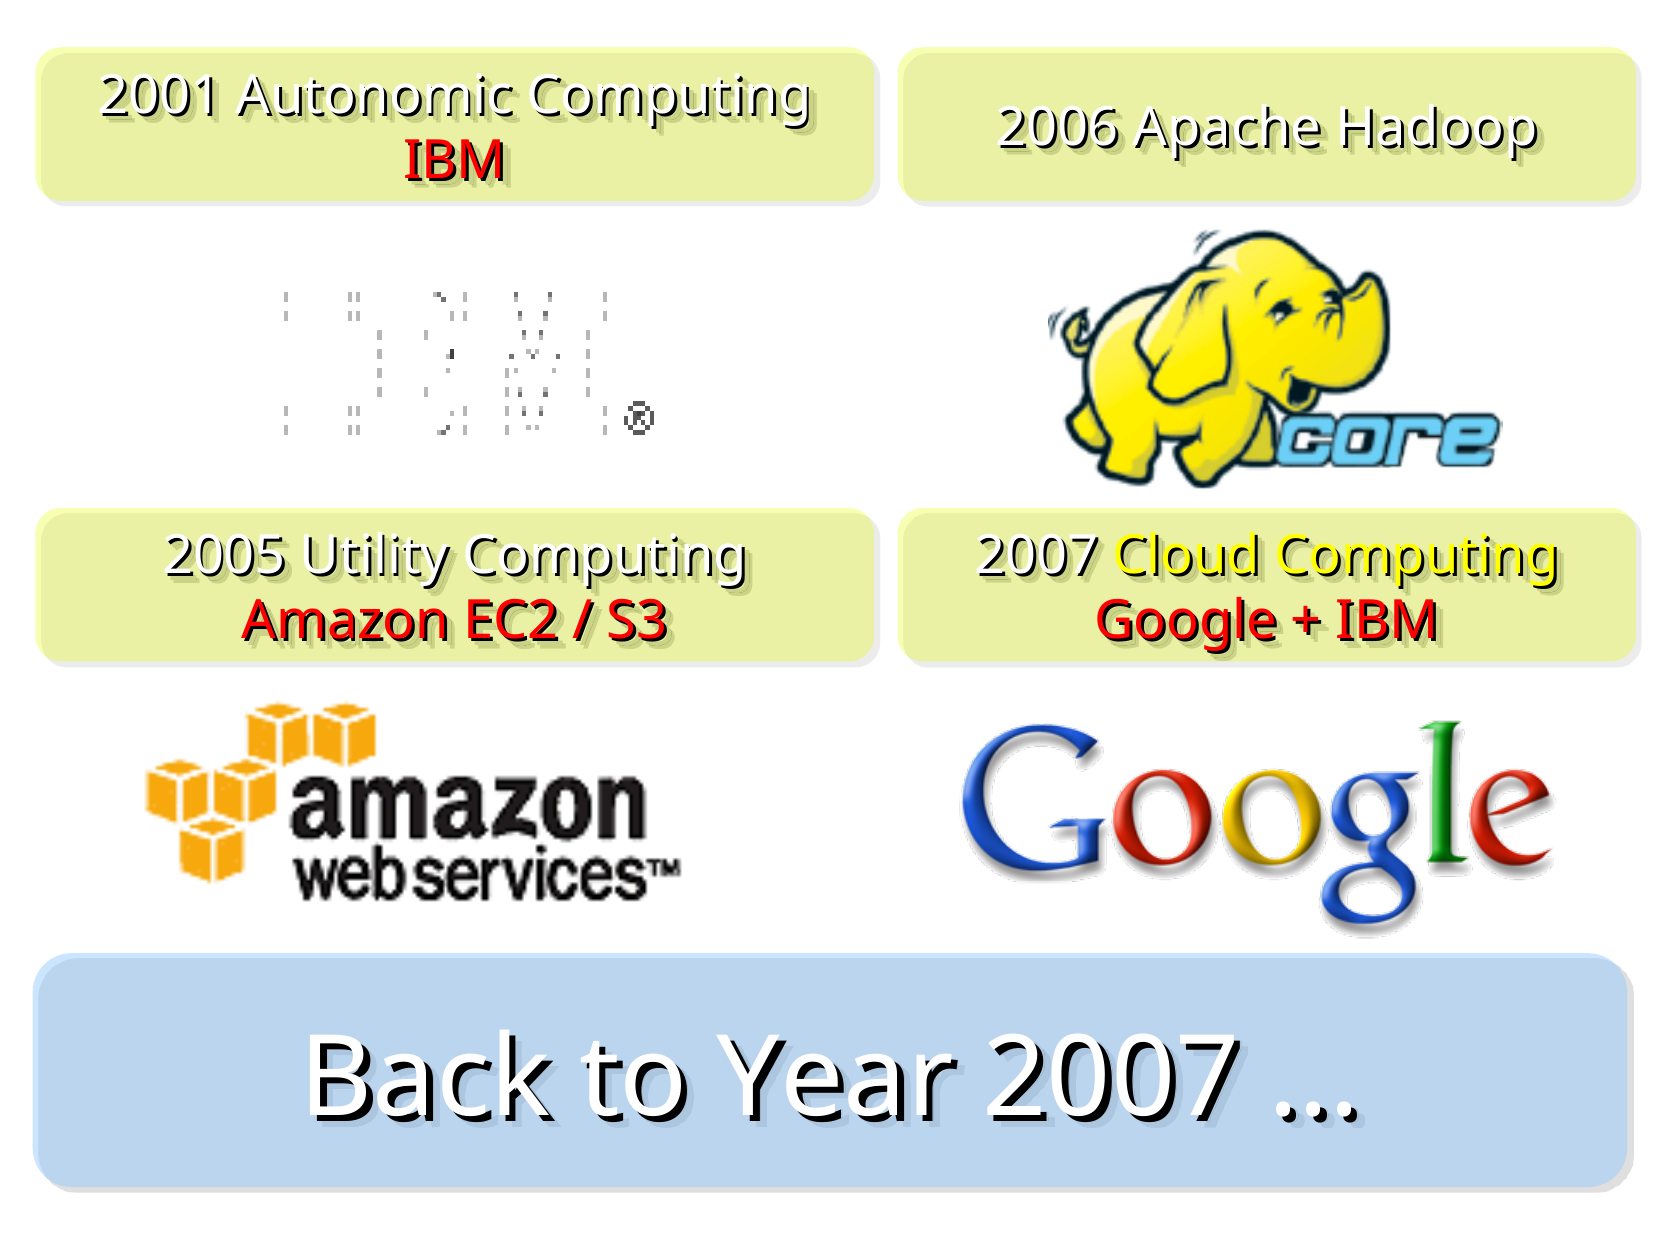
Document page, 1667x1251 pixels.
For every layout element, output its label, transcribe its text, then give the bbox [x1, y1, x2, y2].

picture [212, 236, 680, 473]
text_box 2007 Cloud Computing Google + IBM [897, 507, 1636, 662]
text_box 2001 Autonomic Computing IBM [35, 47, 875, 201]
picture [109, 692, 692, 929]
picture [1048, 225, 1503, 492]
text_box 2005 Utility Computing Amazon EC2 / S3 [35, 507, 875, 662]
picture [946, 715, 1571, 943]
text_box Back to Year 2007 ... [32, 953, 1628, 1188]
text_box 2006 Apache Hadoop [897, 47, 1636, 201]
